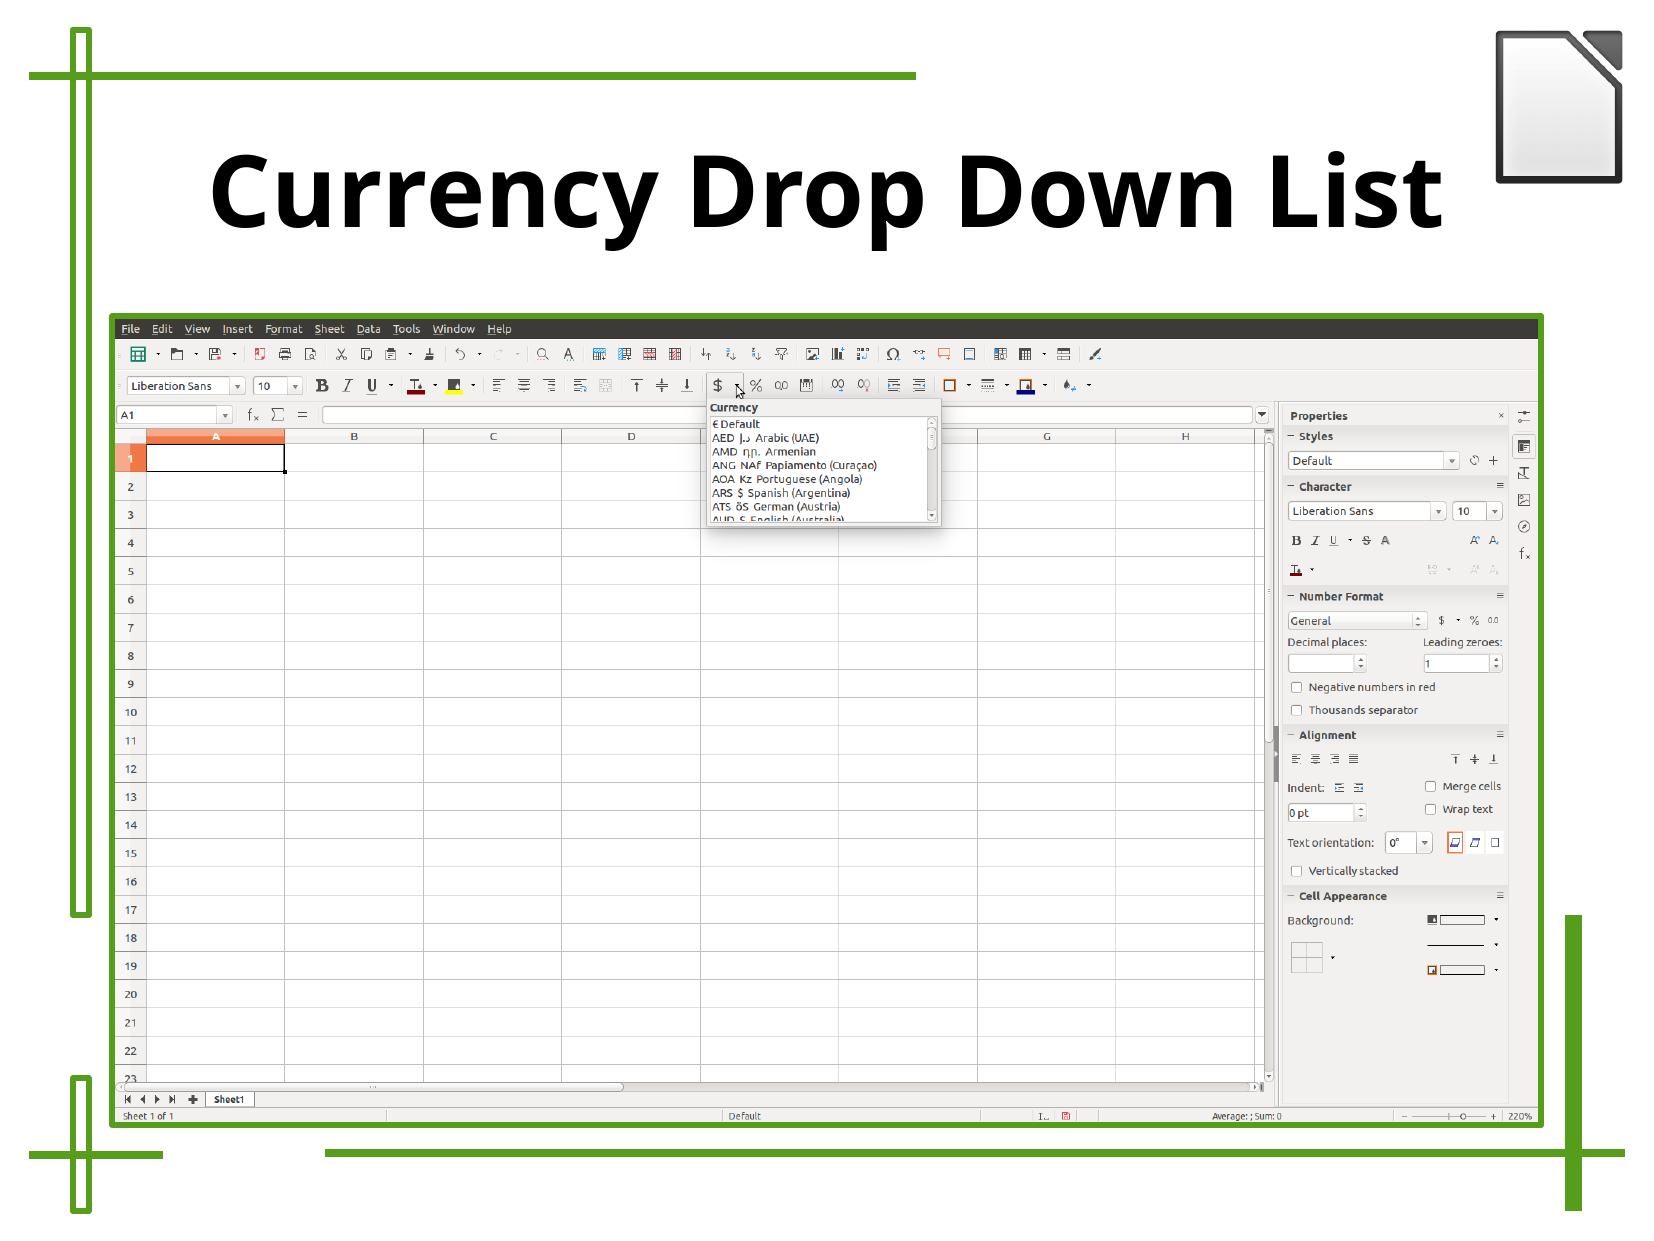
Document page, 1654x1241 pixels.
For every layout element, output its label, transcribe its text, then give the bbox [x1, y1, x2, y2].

picture [115, 318, 1539, 1123]
title Currency Drop Down List [118, 118, 1536, 260]
picture [1494, 29, 1624, 186]
